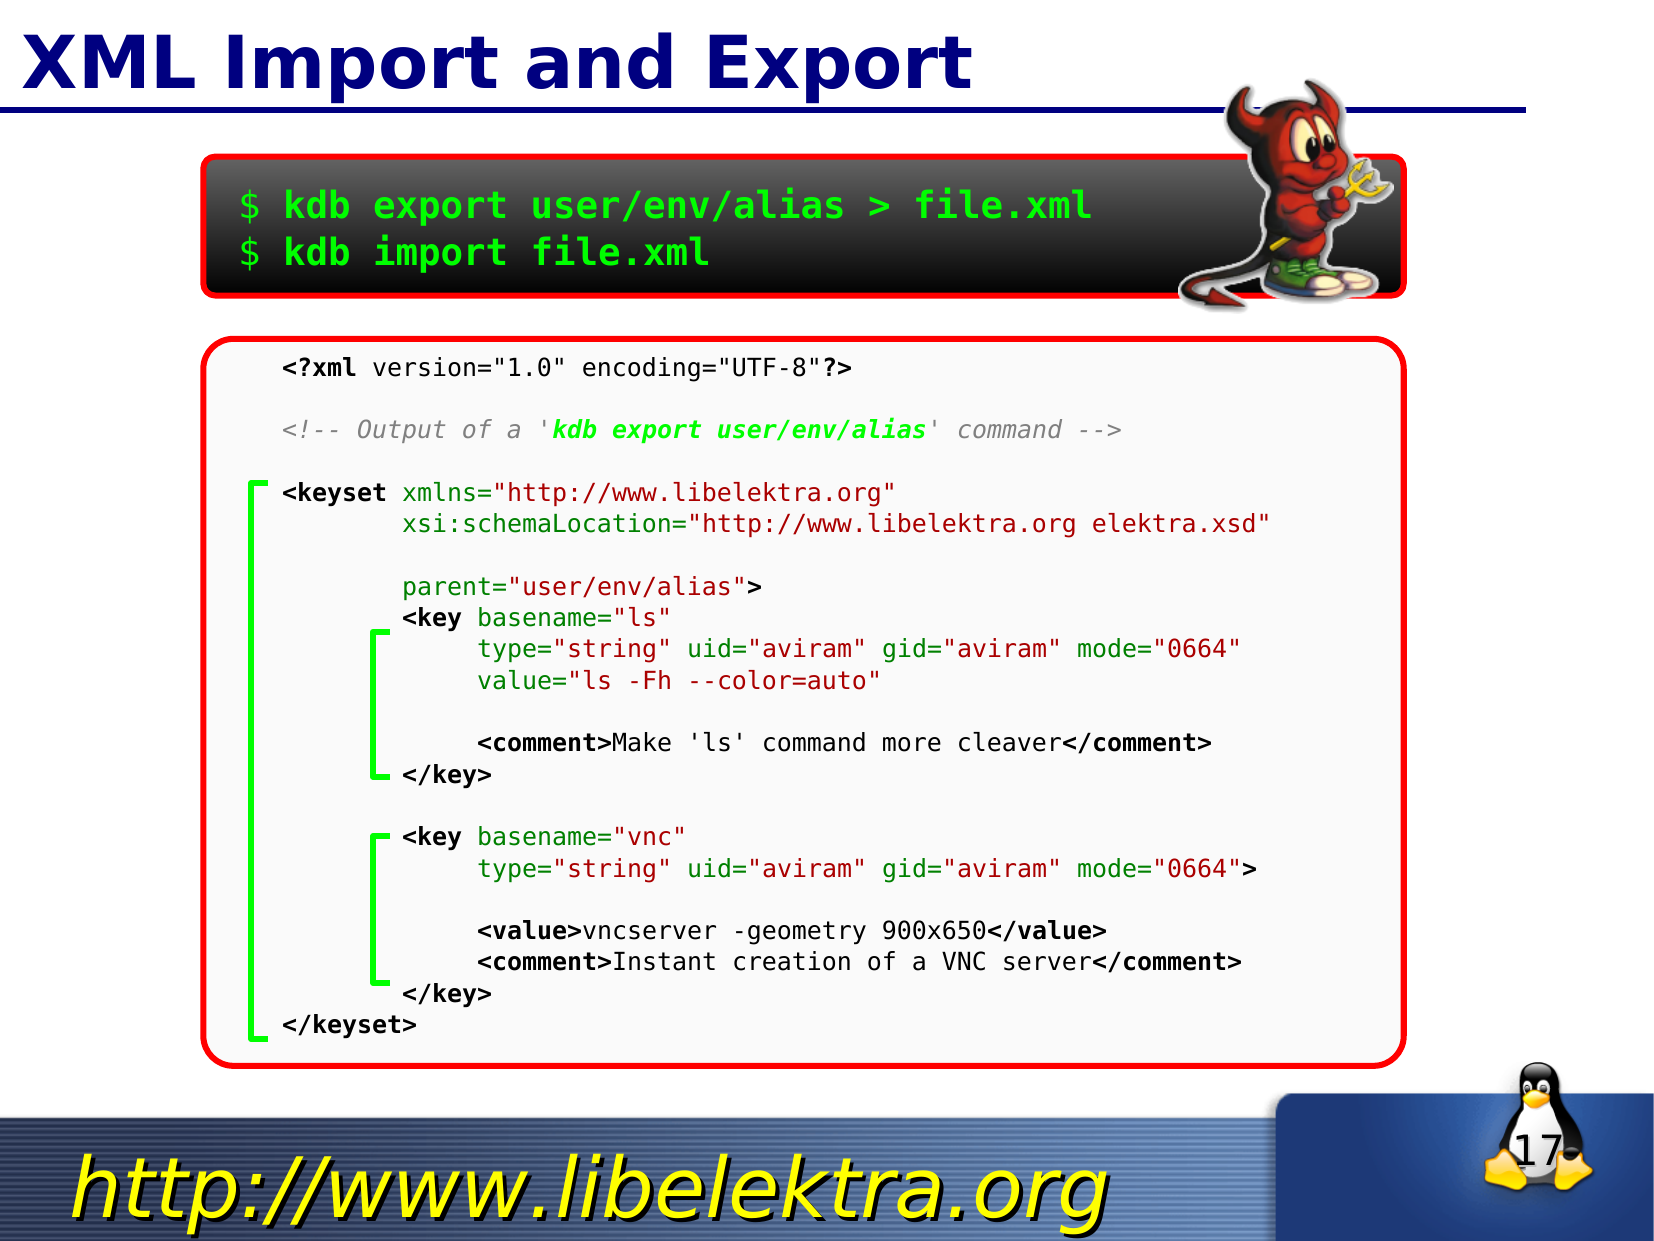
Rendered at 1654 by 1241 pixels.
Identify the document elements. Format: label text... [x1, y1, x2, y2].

text_box 50 [1312, 1122, 1566, 1178]
text_box XML Import and Export [21, 14, 1611, 111]
picture [0, 1061, 1654, 1241]
picture [1178, 77, 1394, 314]
text_box [203, 338, 1404, 1066]
text_box [203, 156, 1178, 296]
text_box $ kdb export user/env/alias > file.xml $ kdb import file.xml [238, 181, 1178, 272]
text_box [1394, 157, 1404, 296]
text_box <?xml version="1.0" encoding="UTF-8"?> <!-- Output of a 'kdb export user/env/alias' command --> <keyset xmlns="http://www.libelektra.org" xsi:schemaLocation="http://www.libelektra.org elektra.xsd" parent="user/env/alias"> <key basename="ls" type="string" uid="aviram" gid="aviram" mode="0664" value="ls -Fh --color=auto" <comment>Make 'ls' command more cleaver</comment> </key> <key basename="vnc" type="string" uid="aviram" gid="aviram" mode="0664"> <value>vncserver -geometry 900x650</value> <comment>Instant creation of a VNC server</comment> </key> </keyset> [282, 350, 1376, 1038]
